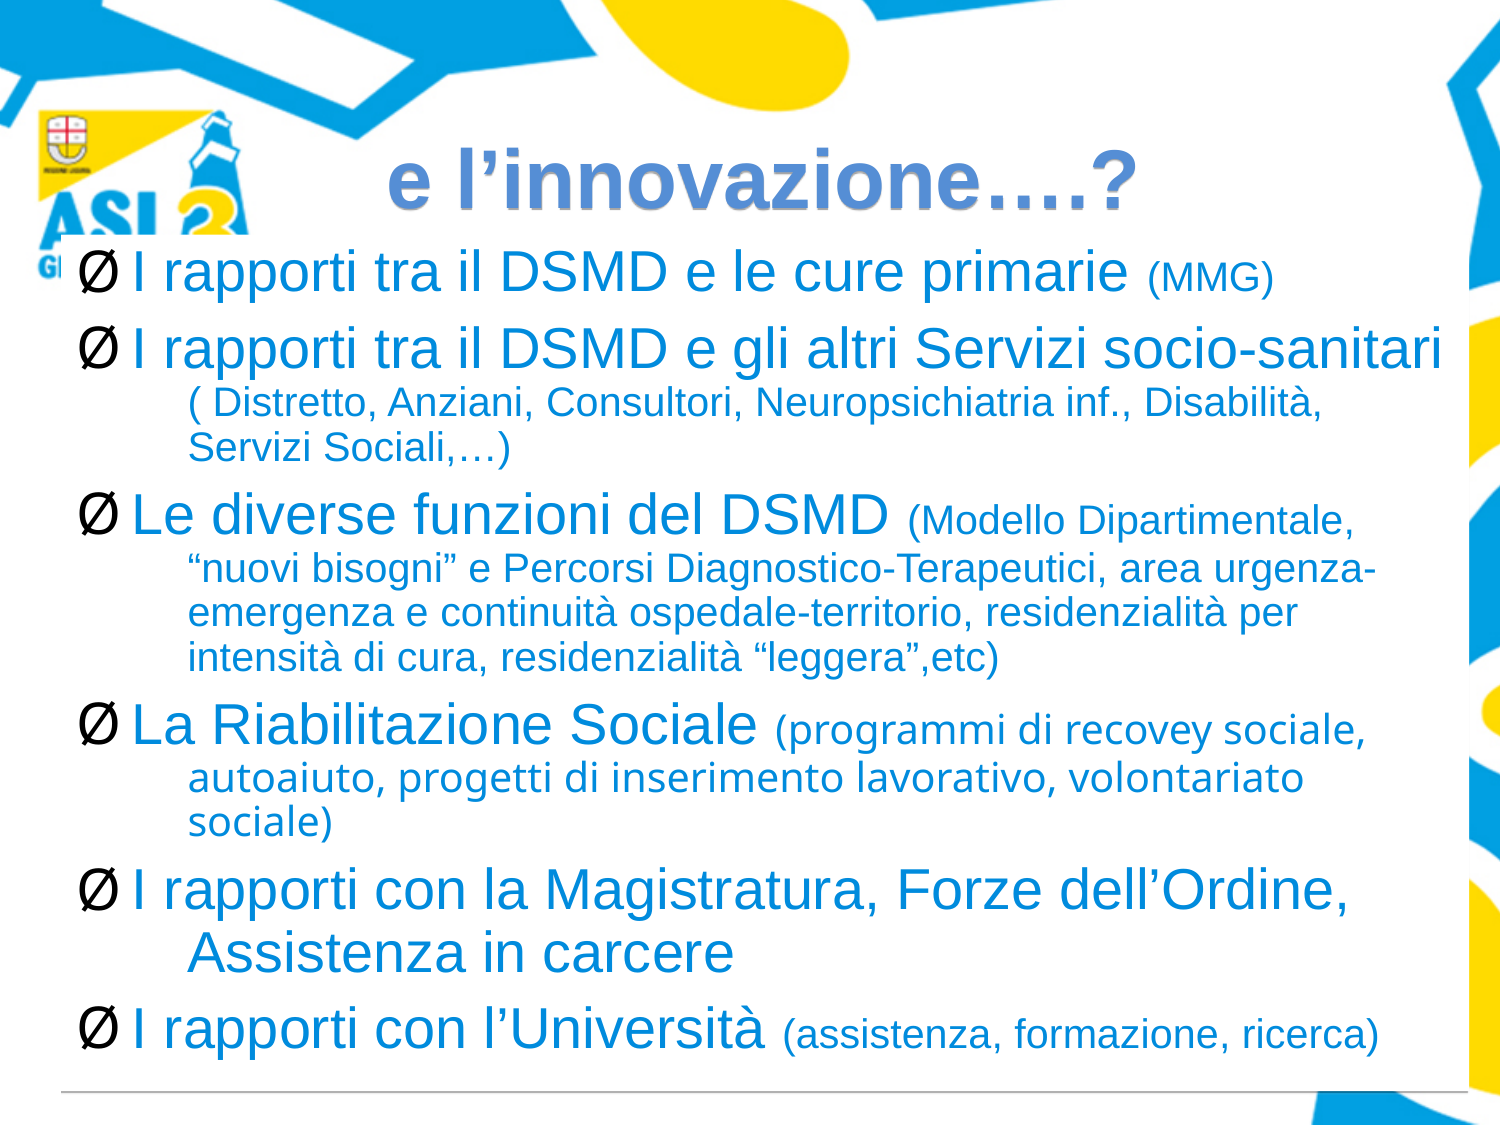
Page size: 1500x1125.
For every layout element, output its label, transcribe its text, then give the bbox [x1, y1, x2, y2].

title e l’innovazione….? [371, 80, 1500, 269]
list I rapporti tra il DSMD e le cure primarie (MMG) I rapporti tra il DSMD e gli altri Servizi socio-sanitari ( Distretto, Anziani, Consultori, Neuropsichiatria inf., Disabilità, Servizi Sociali,…) Le diverse funzioni del DSMD (Modello Dipartimentale, “nuovi bisogni” e Percorsi Diagnostico-Terapeutici, area urgenza-emergenza e continuità ospedale-territorio, residenzialità per intensità di cura, residenzialità “leggera”,etc) La Riabilitazione Sociale (programmi di recovey sociale, autoaiuto, progetti di inserimento lavorativo, volontariato sociale) I rapporti con la Magistratura, Forze dell’Ordine, Assistenza in carcere I rapporti con l’Università (assistenza, formazione, ricerca) [61, 234, 1470, 1092]
